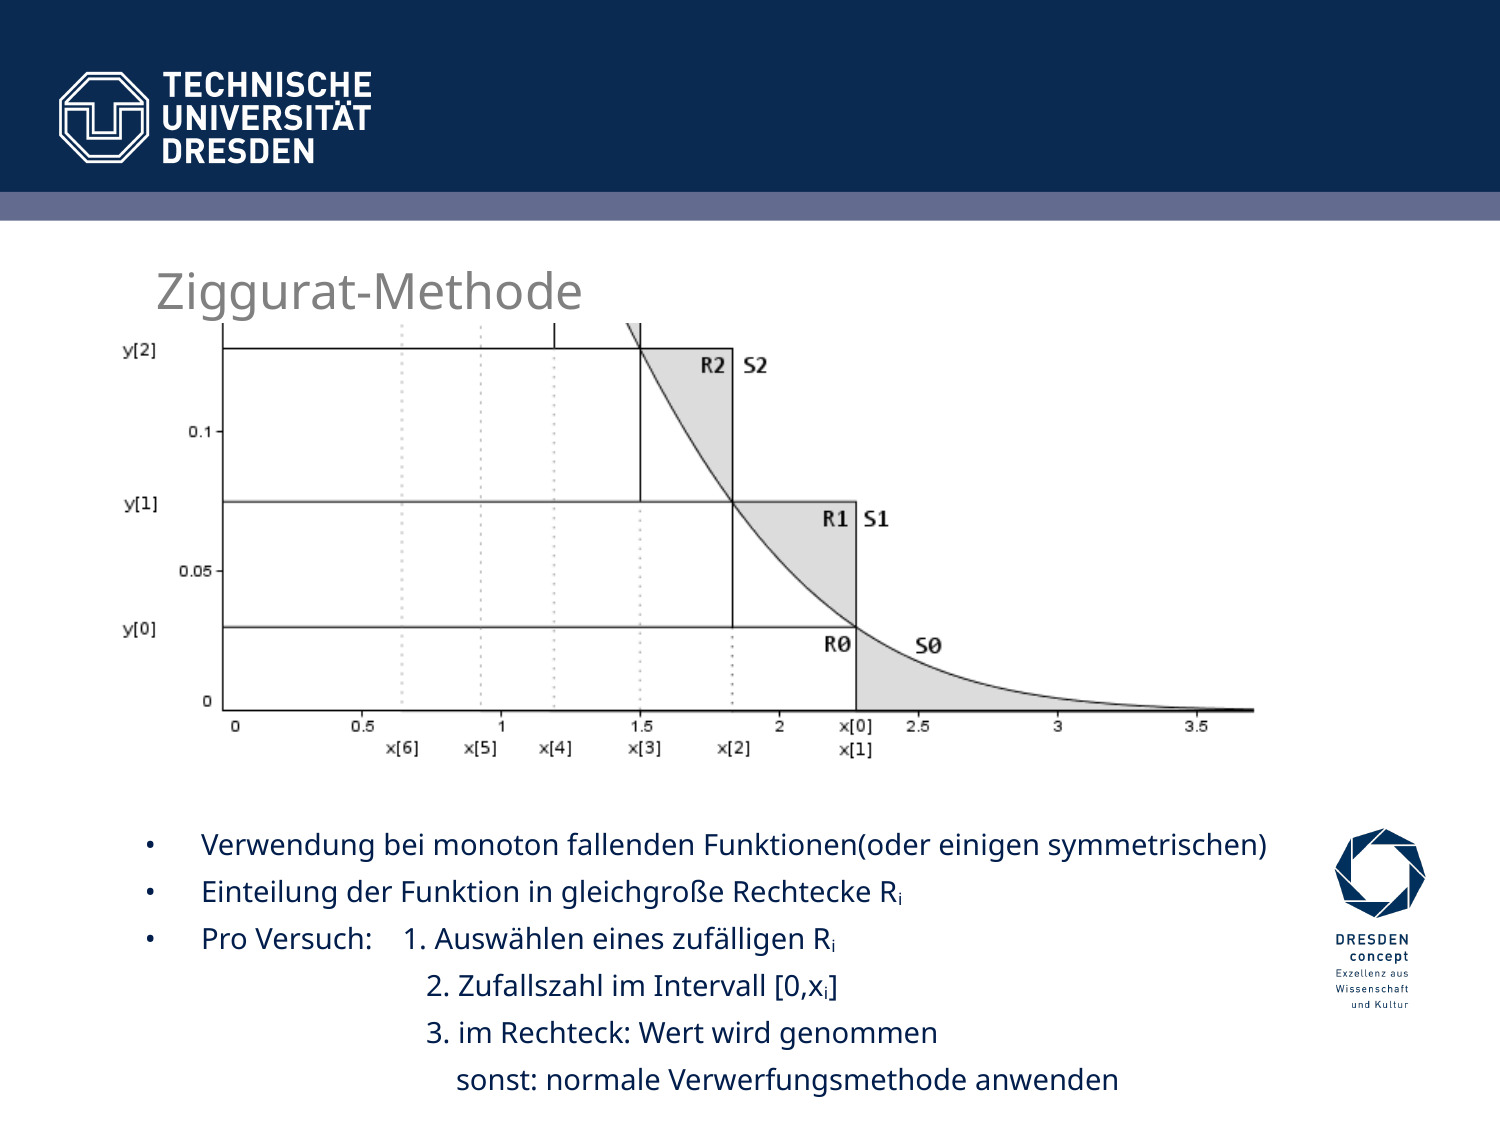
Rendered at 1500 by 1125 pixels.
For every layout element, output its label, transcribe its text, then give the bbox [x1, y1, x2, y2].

title Ziggurat-Methode [156, 196, 1388, 354]
list Verwendung bei monoton fallenden Funktionen(oder einigen symmetrischen) Einteilung der Funktion in gleichgroße Rechtecke Ri Pro Versuch: 1. Auswählen eines zufälligen Ri 2. Zufallszahl im Intervall [0,xi] 3. im Rechteck: Wert wird genommen sonst: normale Verwerfungsmethode anwenden [88, 354, 1439, 1060]
picture [116, 323, 1270, 768]
picture [58, 71, 371, 164]
